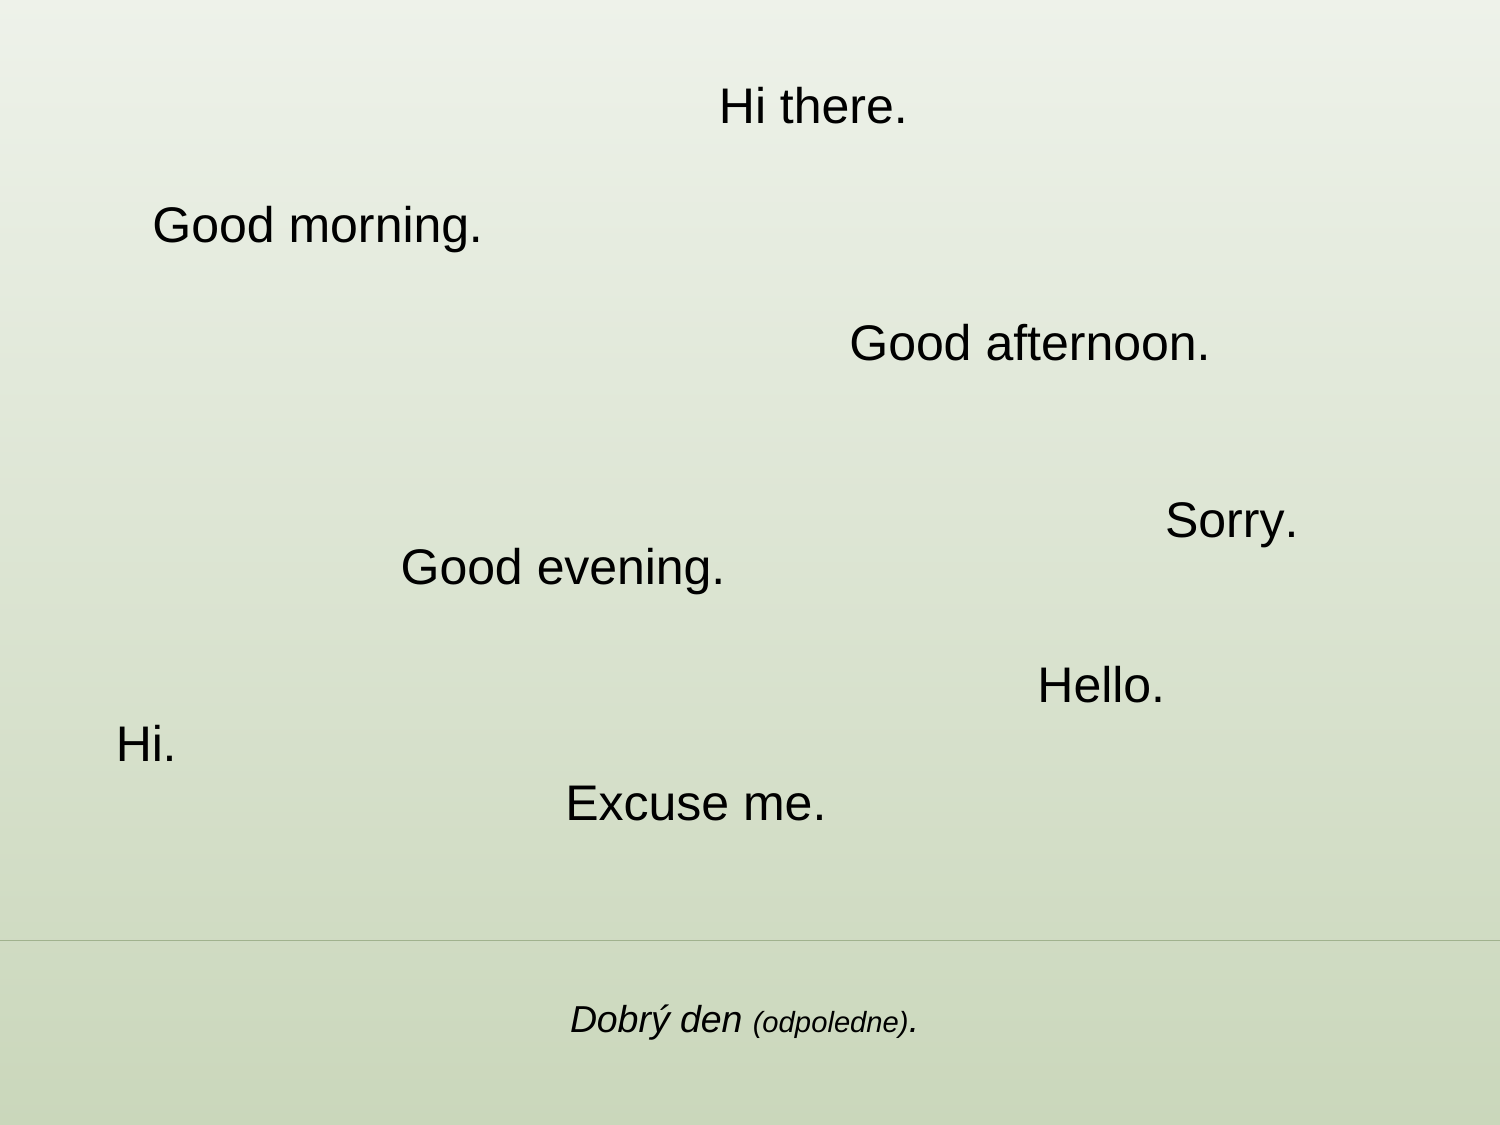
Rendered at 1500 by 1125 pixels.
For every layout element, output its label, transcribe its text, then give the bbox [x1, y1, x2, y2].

text_box Dobrý den (odpoledne). [555, 987, 935, 1049]
text_box Hi there. [704, 66, 923, 142]
text_box Good evening. [385, 527, 741, 603]
text_box Hello. [1022, 645, 1180, 721]
text_box Good morning. [137, 184, 499, 261]
text_box Excuse me. [550, 763, 842, 839]
text_box Good afternoon. [834, 302, 1226, 379]
text_box Hi. [100, 704, 192, 780]
text_box Sorry. [1150, 479, 1314, 556]
